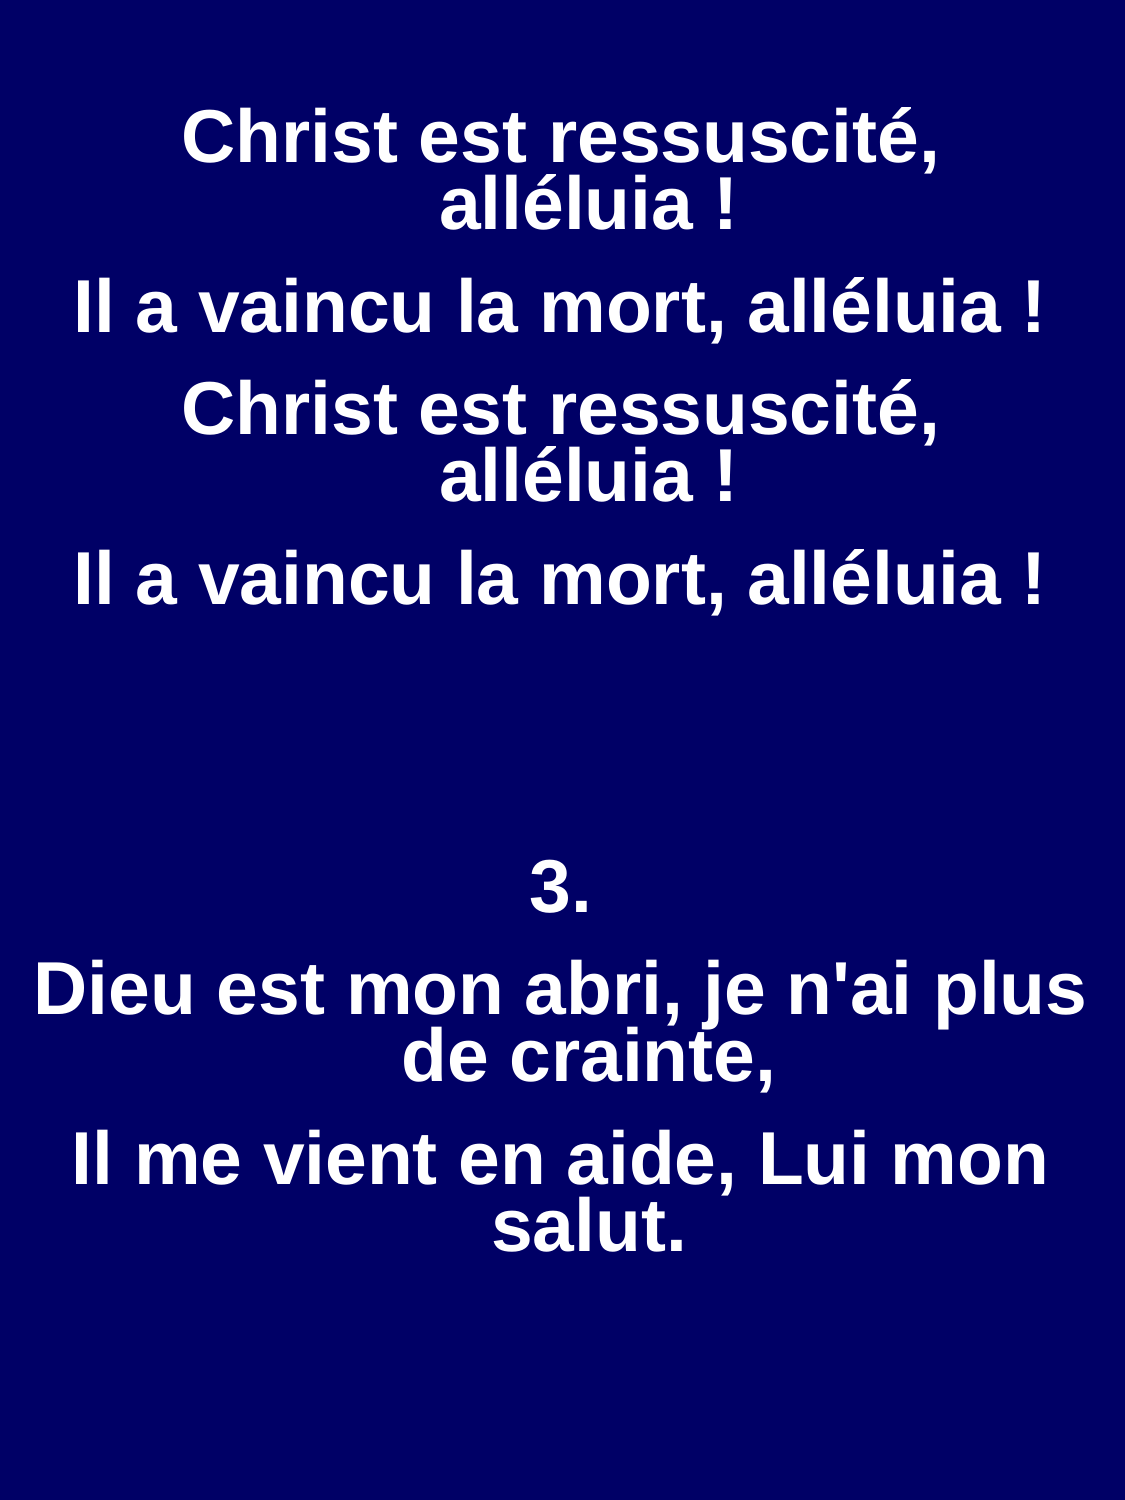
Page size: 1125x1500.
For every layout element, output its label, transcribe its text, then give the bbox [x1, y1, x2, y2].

text_box Christ est ressuscité, alléluia ! Il a vaincu la mort, alléluia ! Christ est ressuscité, alléluia ! Il a vaincu la mort, alléluia ! 3. Dieu est mon abri, je n'ai plus de crainte, Il me vient en aide, Lui mon salut. [11, 35, 1111, 1441]
